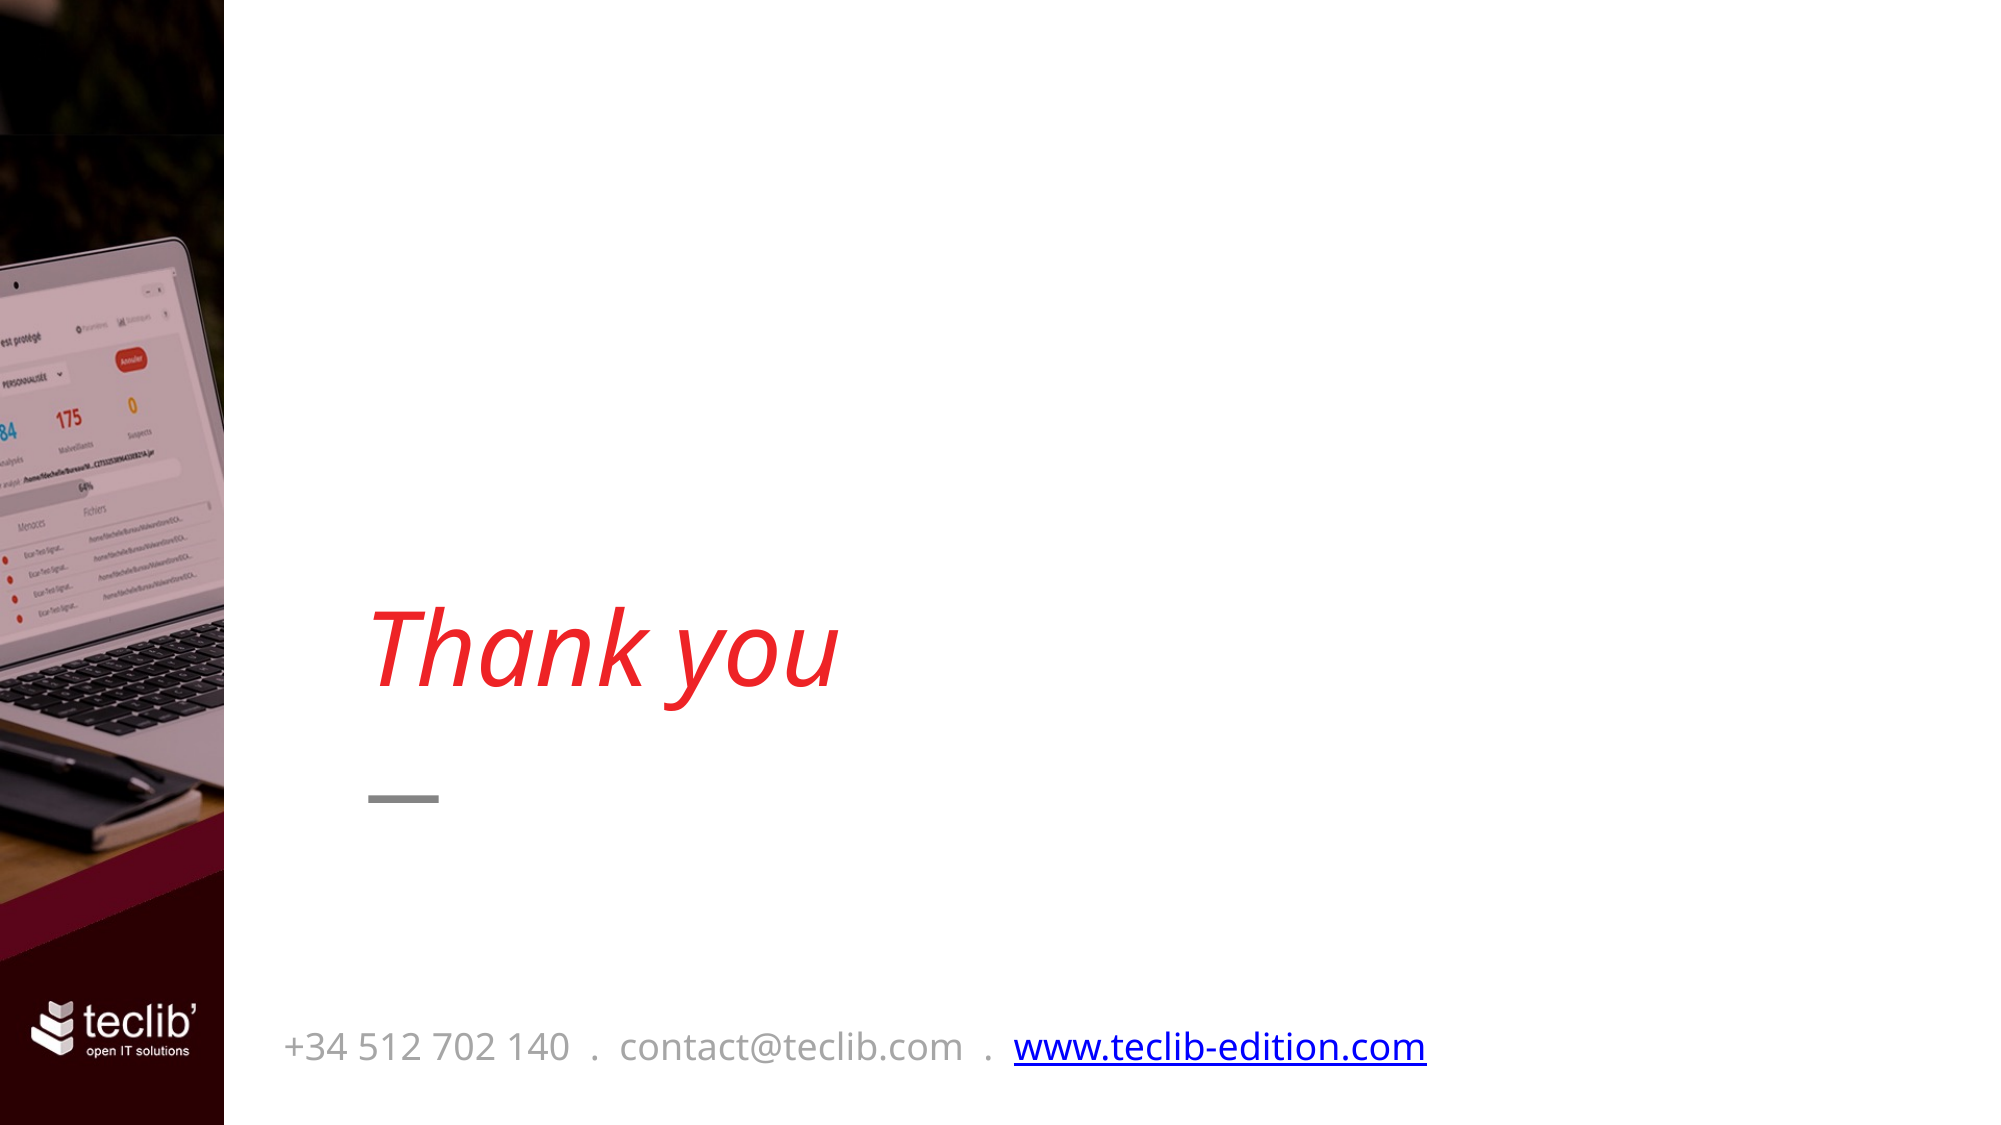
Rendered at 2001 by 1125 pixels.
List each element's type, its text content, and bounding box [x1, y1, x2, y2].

text_box +34 512 702 140 . contact@teclib.com . www.teclib-edition.com [275, 1015, 1435, 1082]
title Thank you [356, 574, 1863, 792]
text_box [368, 795, 439, 803]
picture [0, 0, 224, 1125]
